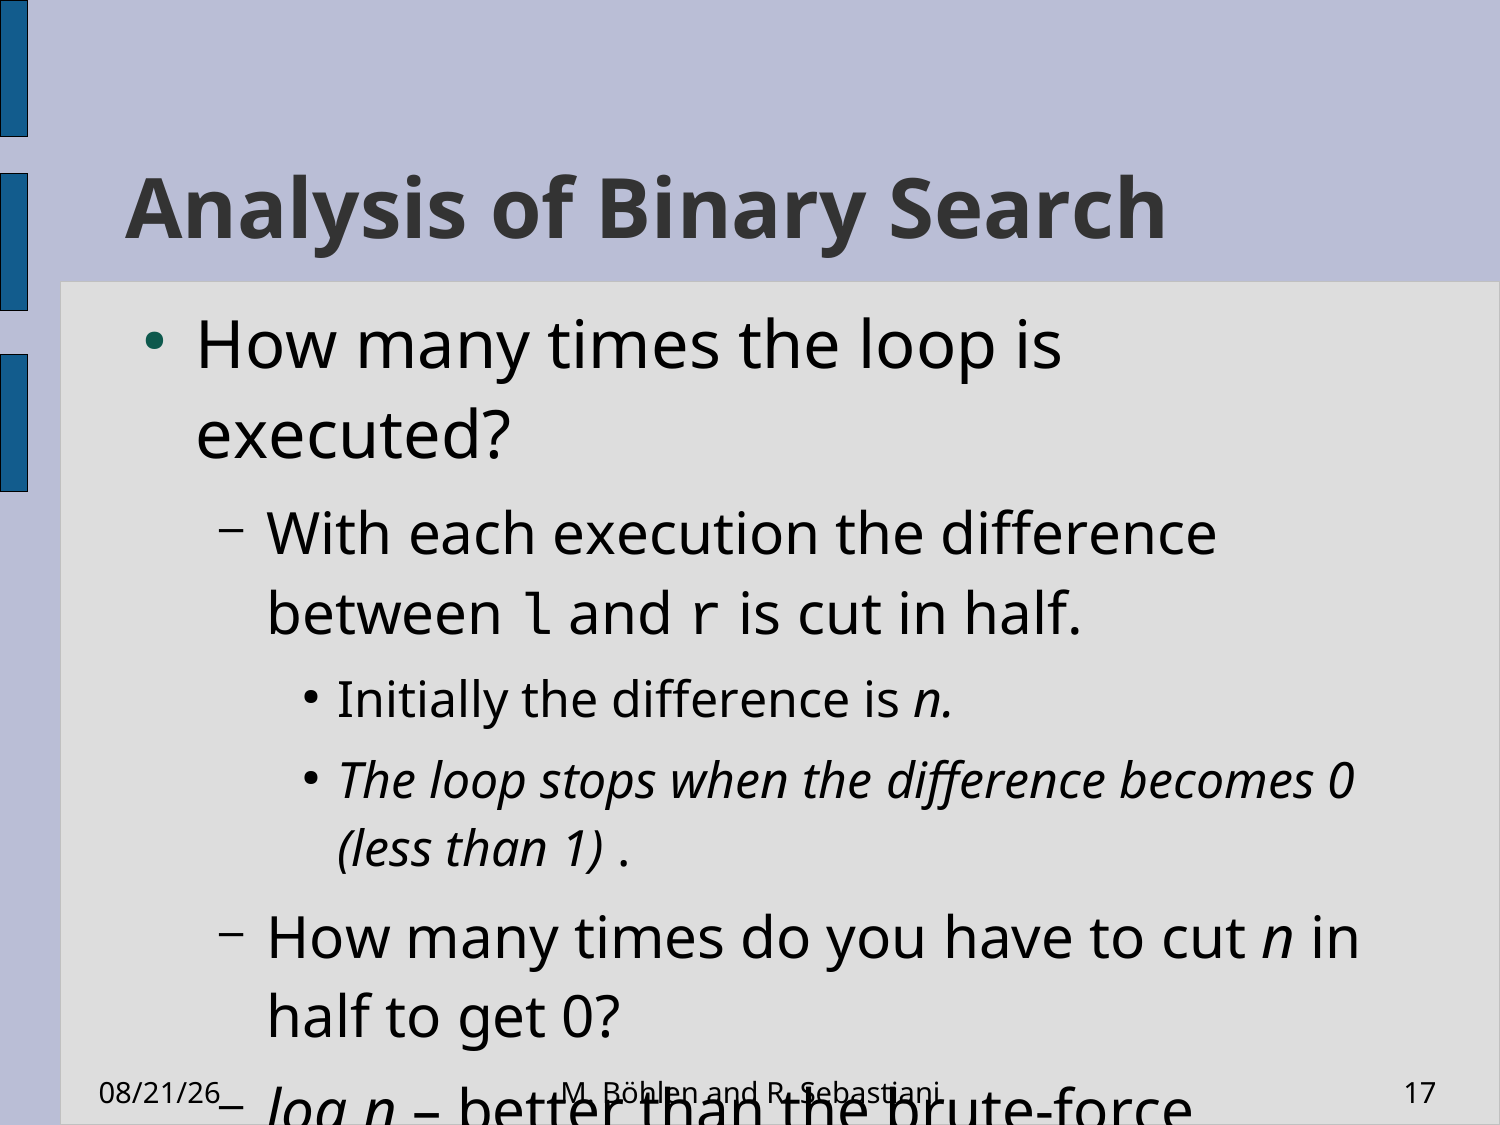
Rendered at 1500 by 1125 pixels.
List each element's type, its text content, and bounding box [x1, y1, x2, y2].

title Analysis of Binary Search [110, 67, 1392, 271]
list How many times the loop is executed? With each execution the difference between l and r is cut in half. Initially the difference is n. The loop stops when the difference becomes 0 (less than 1) . How many times do you have to cut n in half to get 0? log n – better than the brute-force approach of linear search (n). [110, 289, 1392, 1064]
